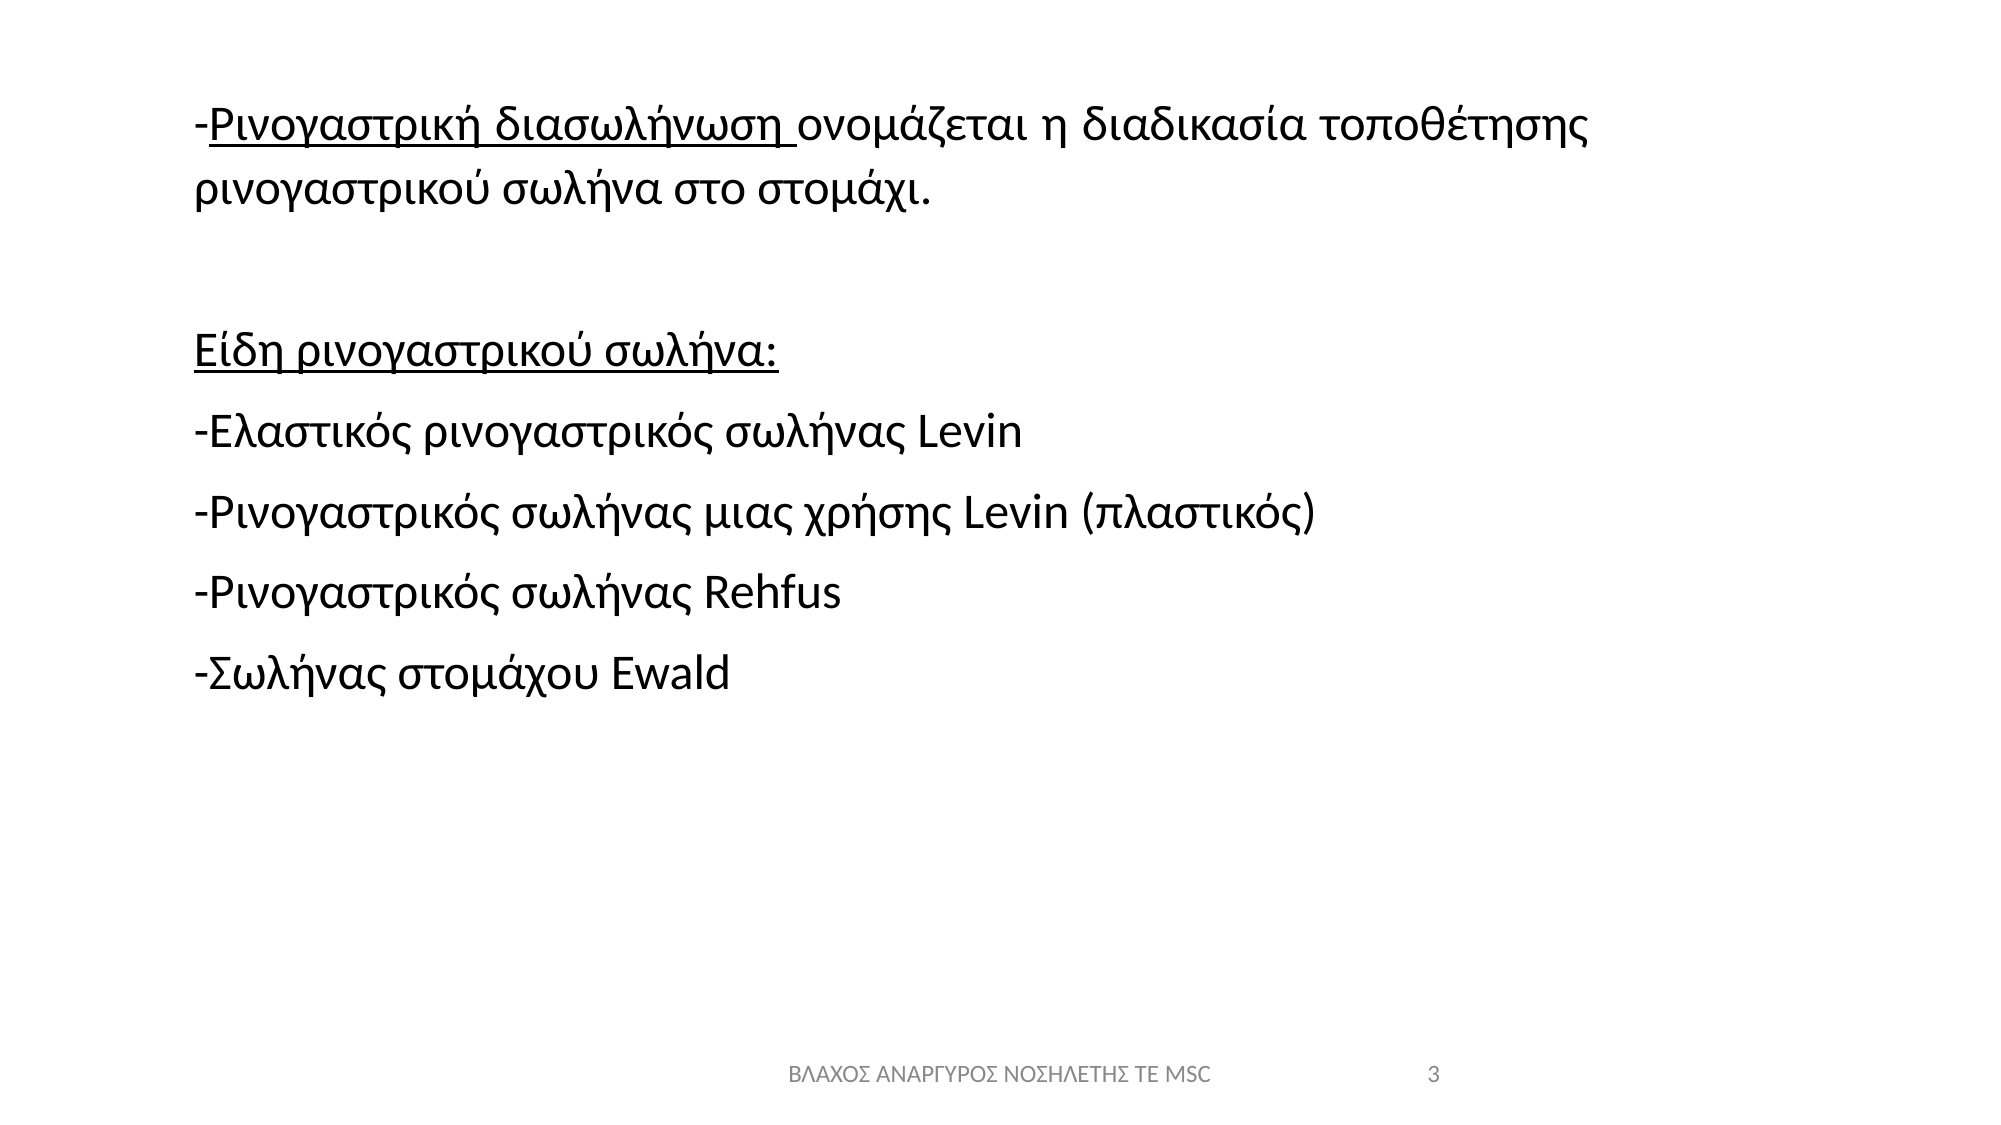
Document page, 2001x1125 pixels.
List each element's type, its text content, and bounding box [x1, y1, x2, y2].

text_box [1412, 1042, 1863, 1103]
text_box -Ρινογαστρική διασωλήνωση ονομάζεται η διαδικασία τοποθέτησης ρινογαστρικού σωλήνα στο στομάχι. Είδη ρινογαστρικού σωλήνα: -Ελαστικός ρινογαστρικός σωλήνας Levin -Ρινογαστρικός σωλήνας μιας χρήσης Levin (πλαστικός) -Ρινογαστρικός σωλήνας Rehfus -Σωλήνας στομάχου Ewald [178, 78, 1893, 941]
text_box ΒΛΑΧΟΣ ΑΝΑΡΓΥΡΟΣ ΝΟΣΗΛΕΤΗΣ ΤΕ MSC [662, 1042, 1338, 1103]
